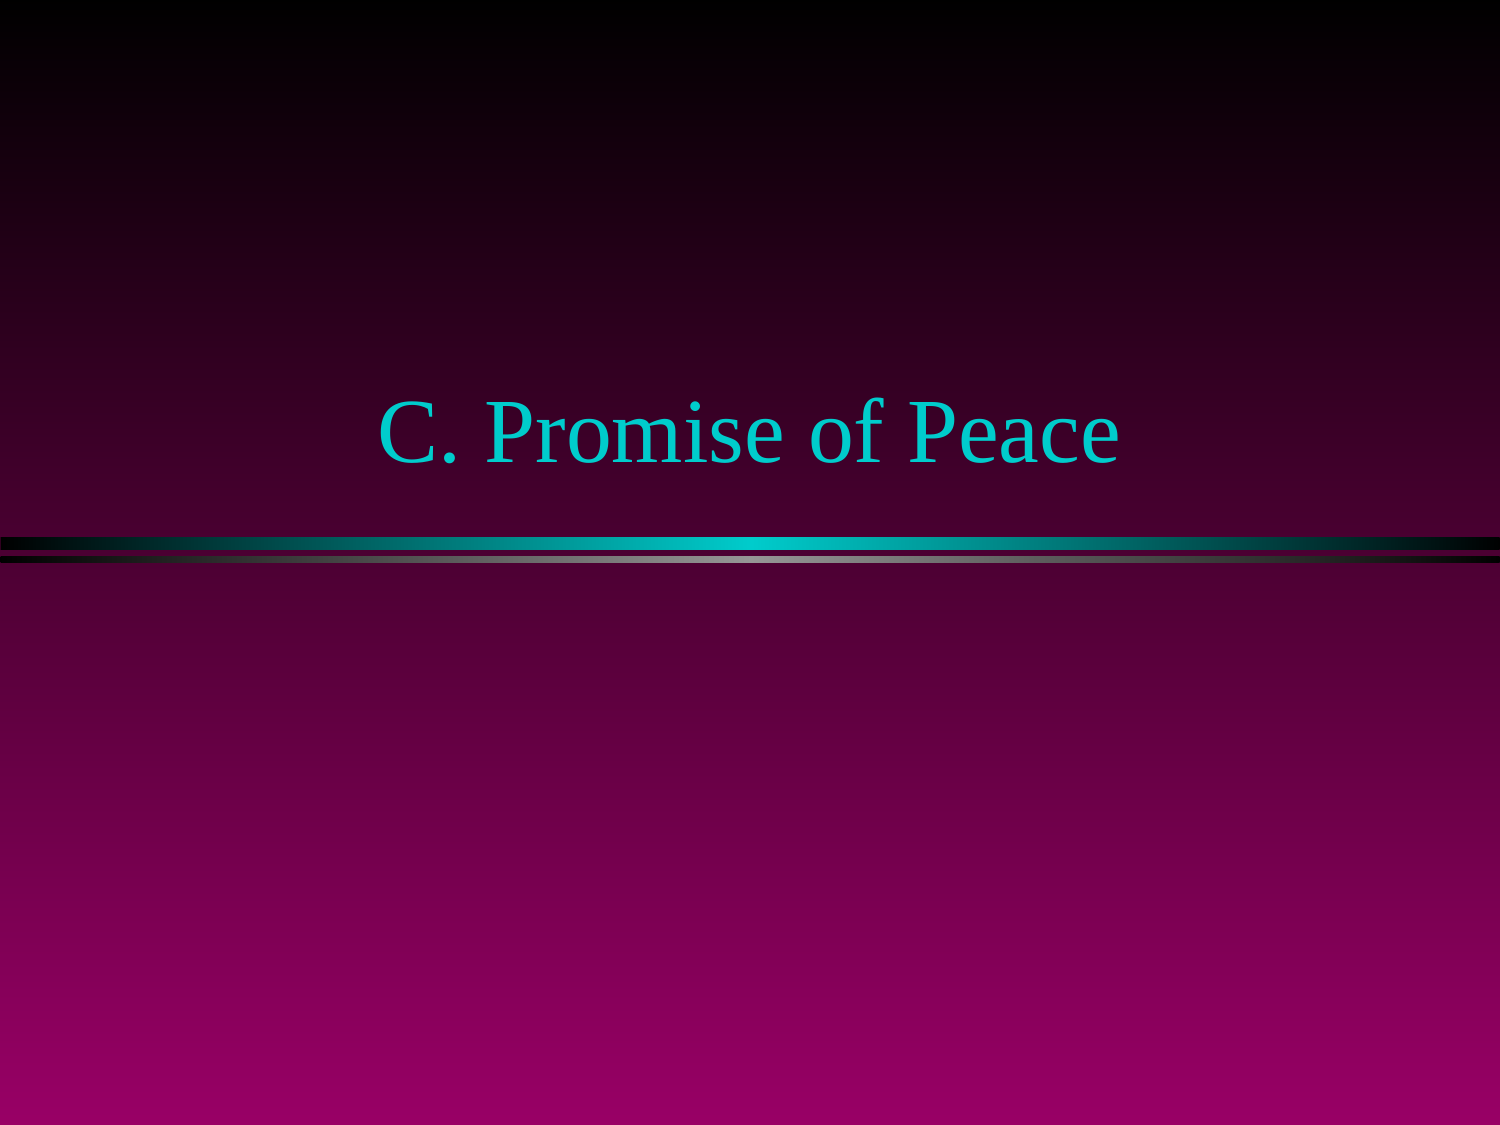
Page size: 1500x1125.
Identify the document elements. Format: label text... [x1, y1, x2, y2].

title C. Promise of Peace [112, 337, 1388, 526]
